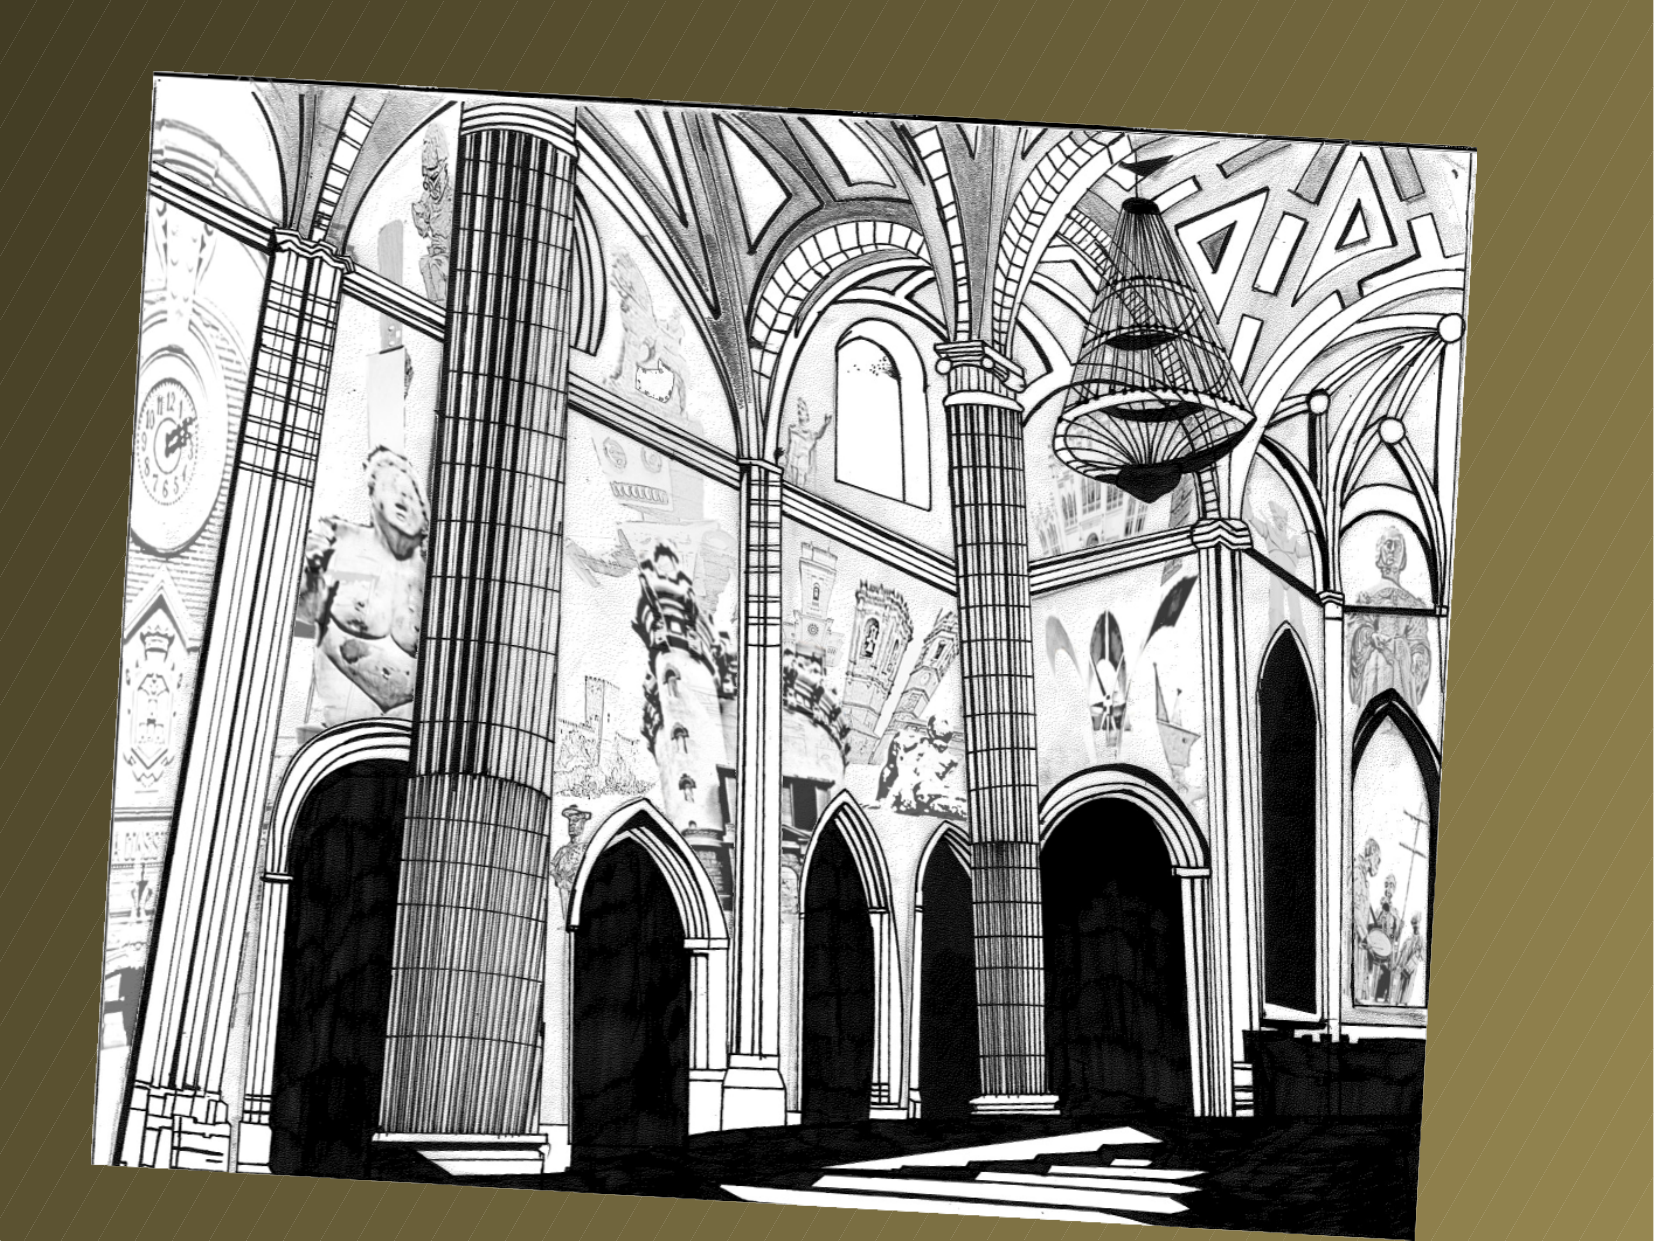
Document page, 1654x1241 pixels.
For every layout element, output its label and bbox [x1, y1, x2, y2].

picture [90, 70, 1477, 1241]
